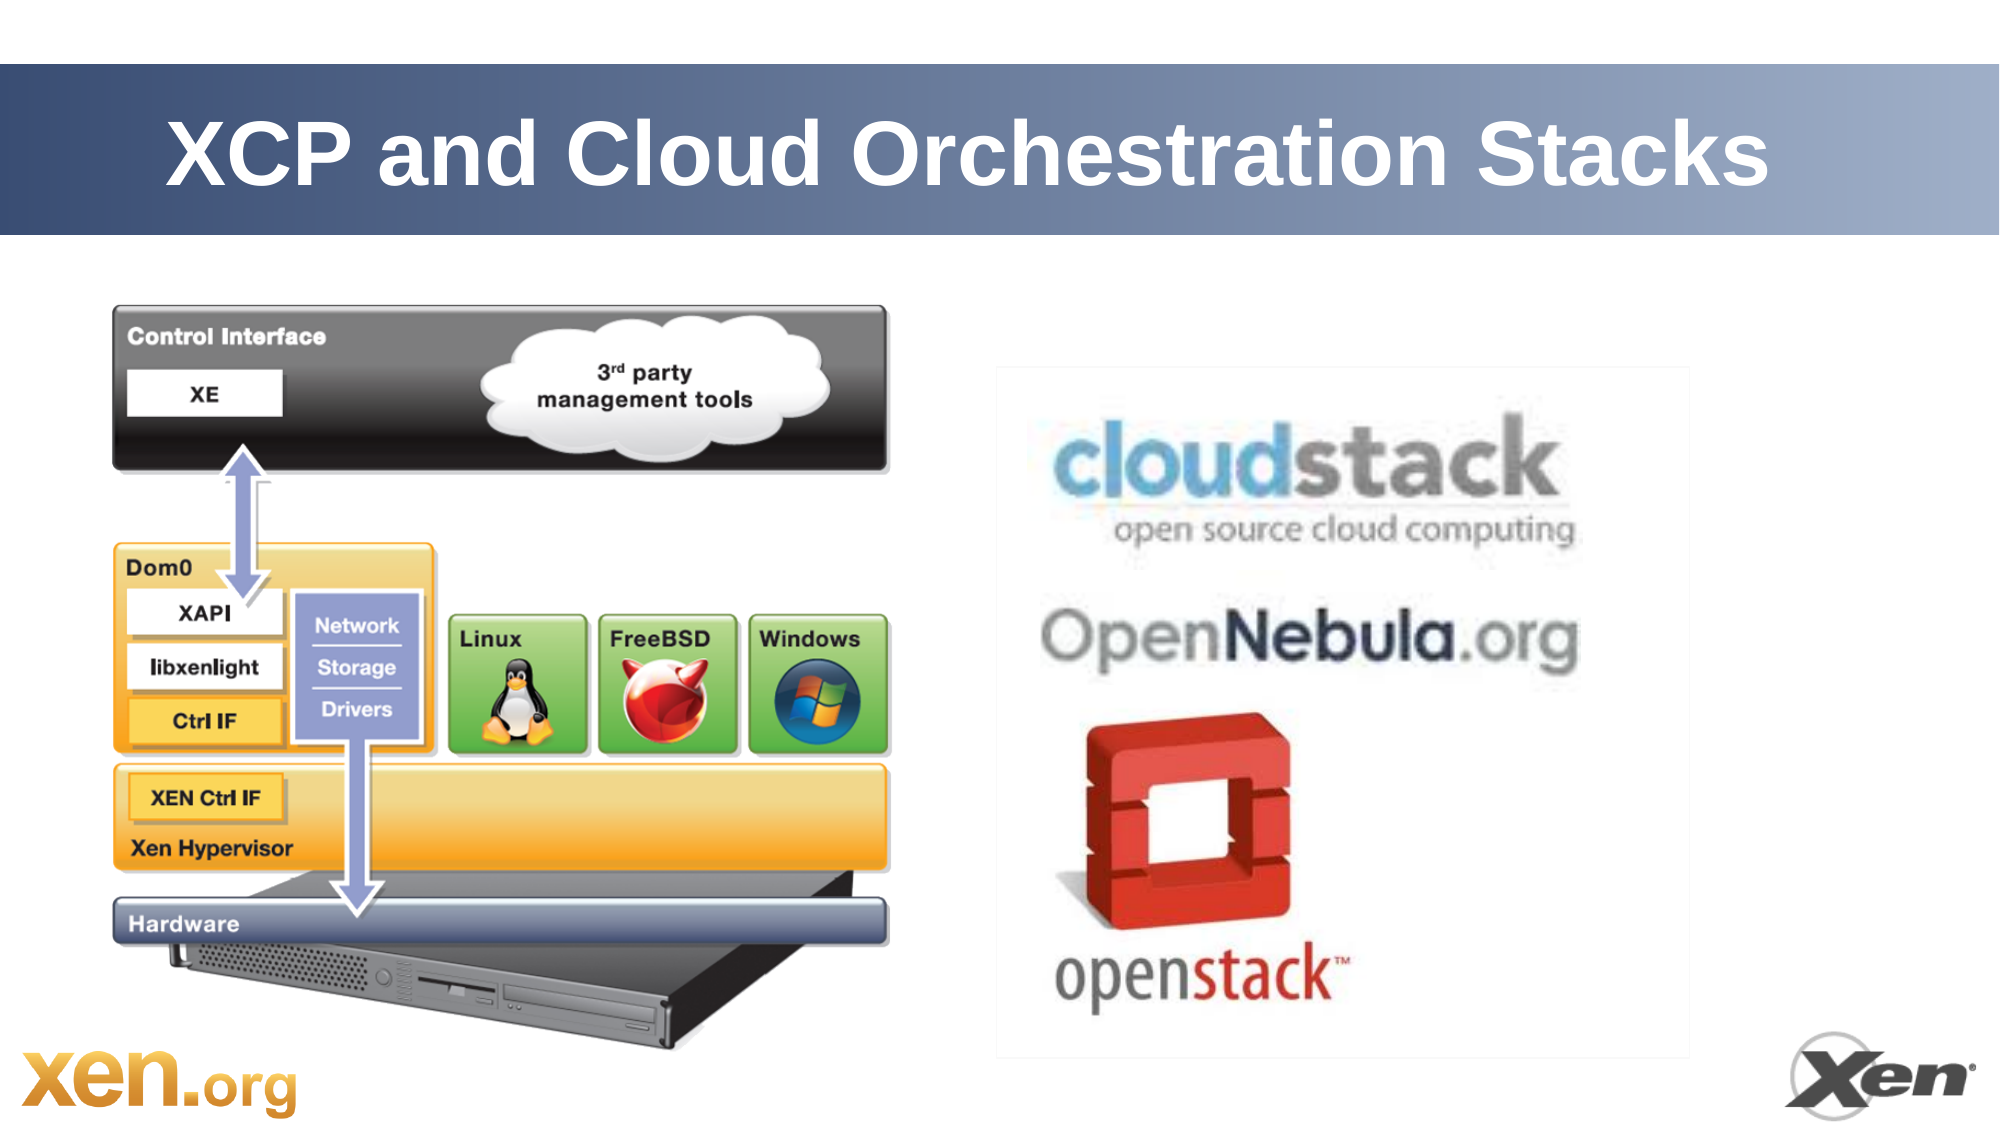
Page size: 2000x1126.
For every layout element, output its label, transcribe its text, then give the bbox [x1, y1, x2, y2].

picture [19, 282, 911, 1123]
picture [1027, 372, 1583, 1034]
title XCP and Cloud Orchestration Stacks [150, 54, 1850, 243]
table_cell Dom0 OS: CentOS, Debian, Fedora, NetBSD, OpenSuse, RHEL 5.x, Solaris 11, … [1779, 1030, 1989, 1126]
text_box [996, 367, 1690, 1058]
